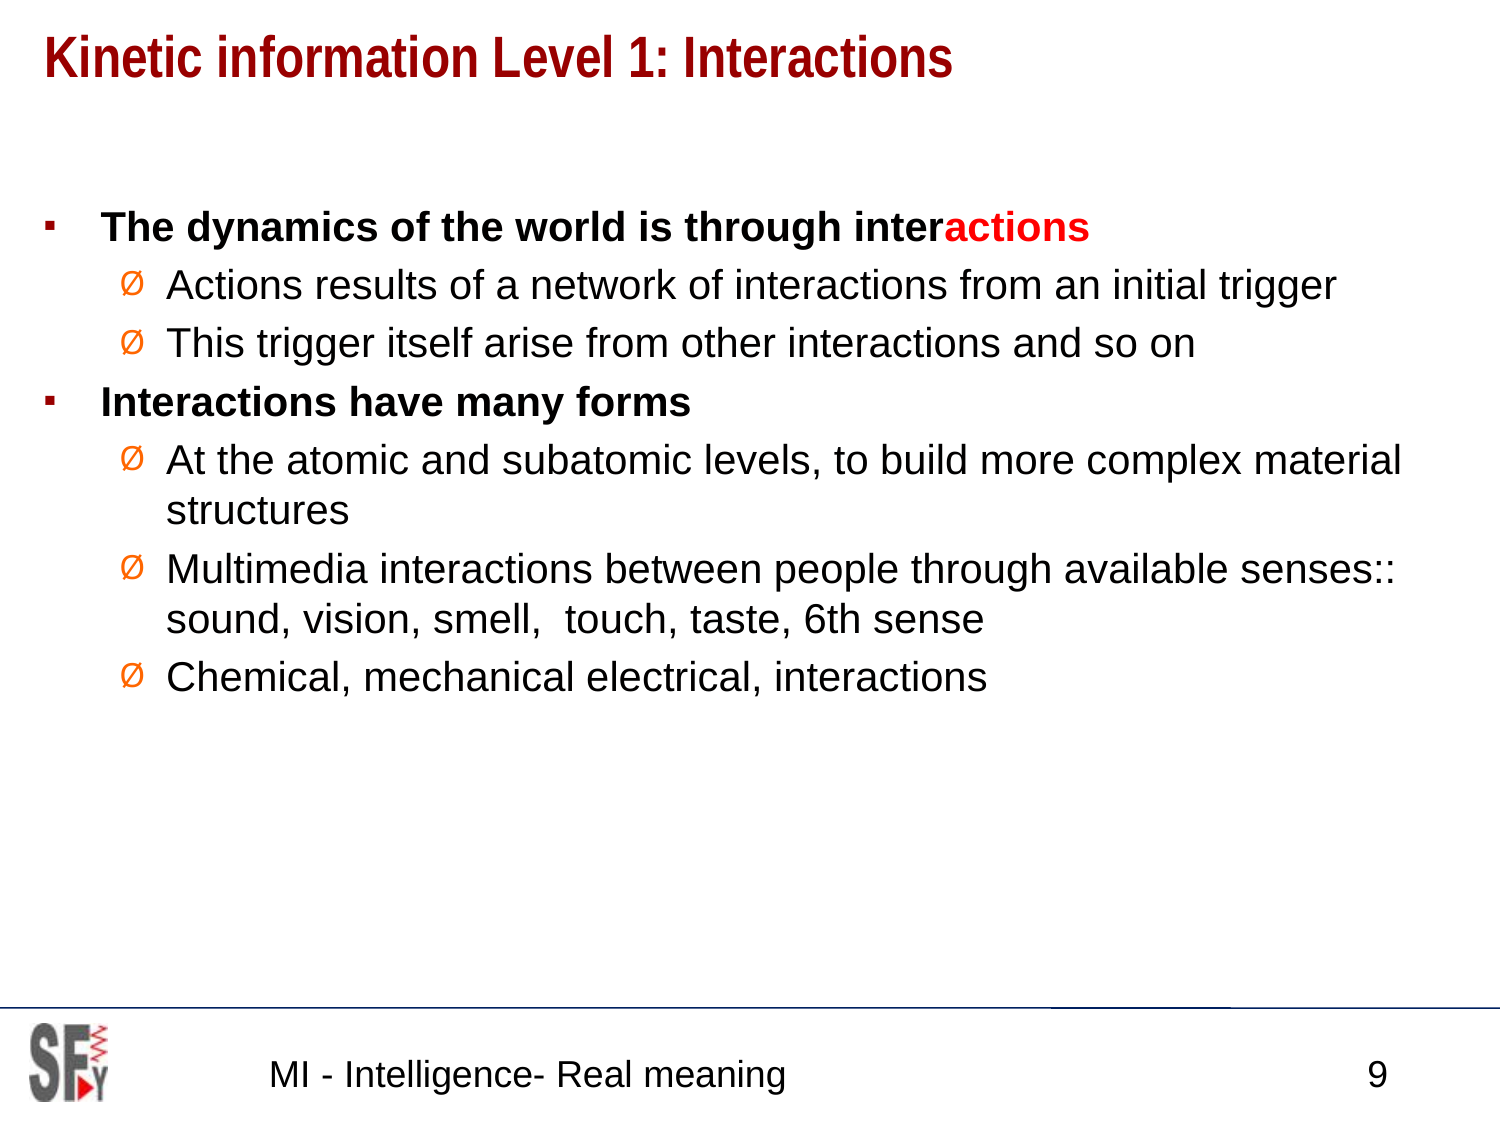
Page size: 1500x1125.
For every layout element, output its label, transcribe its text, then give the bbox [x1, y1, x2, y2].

footer MI - Intelligence- Real meaning [253, 1034, 1336, 1103]
list The dynamics of the world is through interactions Actions results of a network of interactions from an initial trigger This trigger itself arise from other interactions and so on Interactions have many forms At the atomic and subatomic levels, to build more complex material structures Multimedia interactions between people through available senses:: sound, vision, smell, touch, taste, 6th sense Chemical, mechanical electrical, interactions [29, 184, 1471, 988]
picture [29, 1023, 108, 1102]
slide_number <numéro> [1352, 1034, 1490, 1103]
title Kinetic information Level 1: Interactions [29, 12, 1471, 138]
